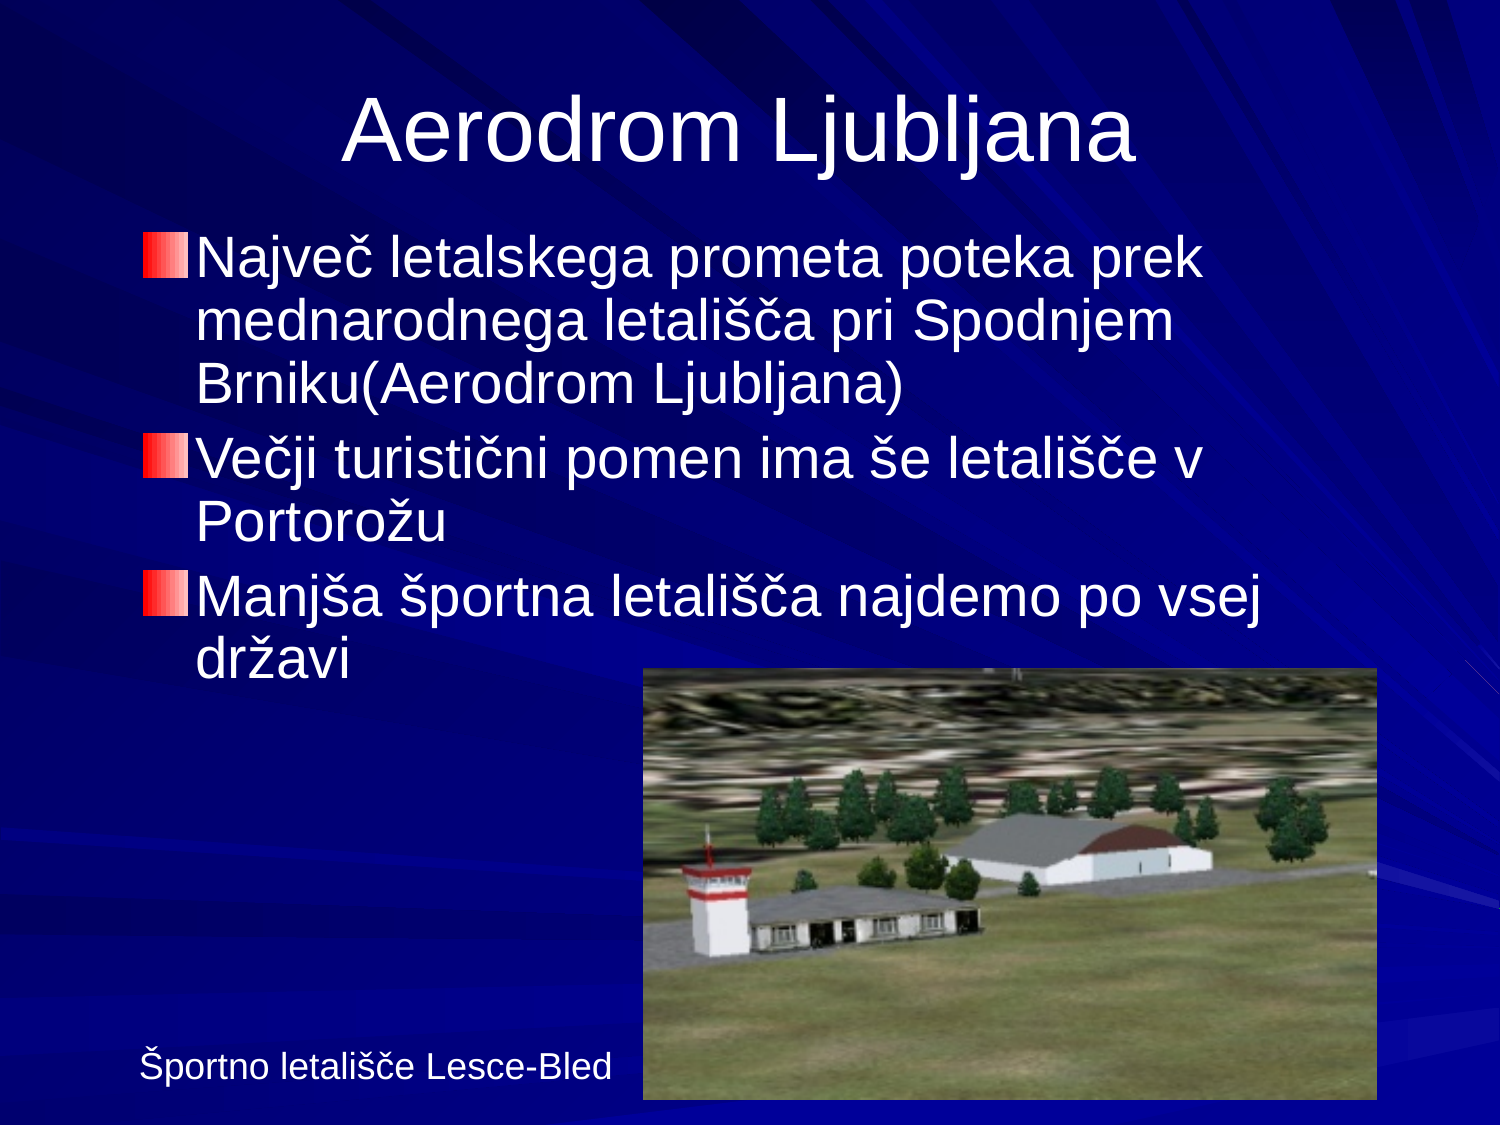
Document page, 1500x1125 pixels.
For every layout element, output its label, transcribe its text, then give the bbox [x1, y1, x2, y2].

list Največ letalskega prometa poteka prek mednarodnega letališča pri Spodnjem Brniku(Aerodrom Ljubljana) Večji turistični pomen ima še letališče v Portorožu Manjša športna letališča najdemo po vsej državi [123, 220, 1402, 721]
text_box Športno letališče Lesce-Bled [123, 1034, 833, 1095]
picture [643, 668, 1377, 1100]
title Aerodrom Ljubljana [64, 31, 1415, 219]
